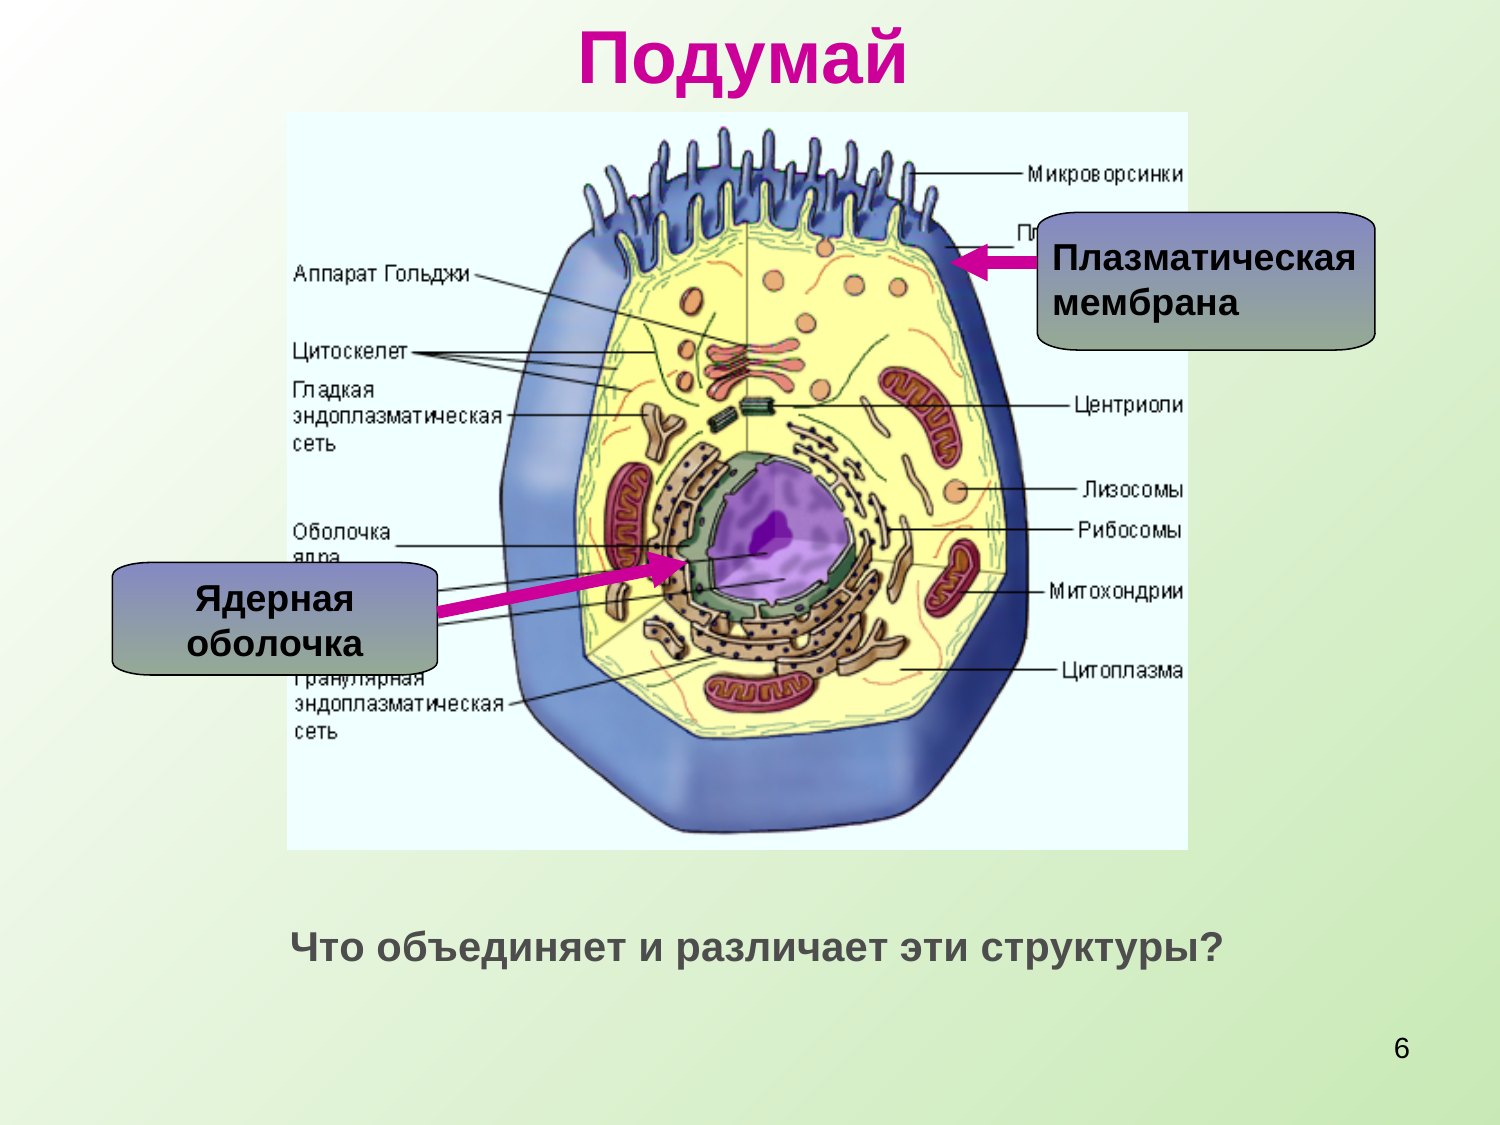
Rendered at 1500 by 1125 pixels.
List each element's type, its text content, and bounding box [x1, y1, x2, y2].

text_box [1037, 331, 1375, 351]
text_box Ядерная оболочка [112, 562, 438, 676]
text_box [1039, 212, 1374, 224]
picture [287, 112, 1188, 850]
text_box Подумай [562, 1, 946, 107]
text_box Плазматическая мембрана [1037, 224, 1375, 331]
text_box Что объединяет и различает эти структуры? [275, 912, 1301, 979]
